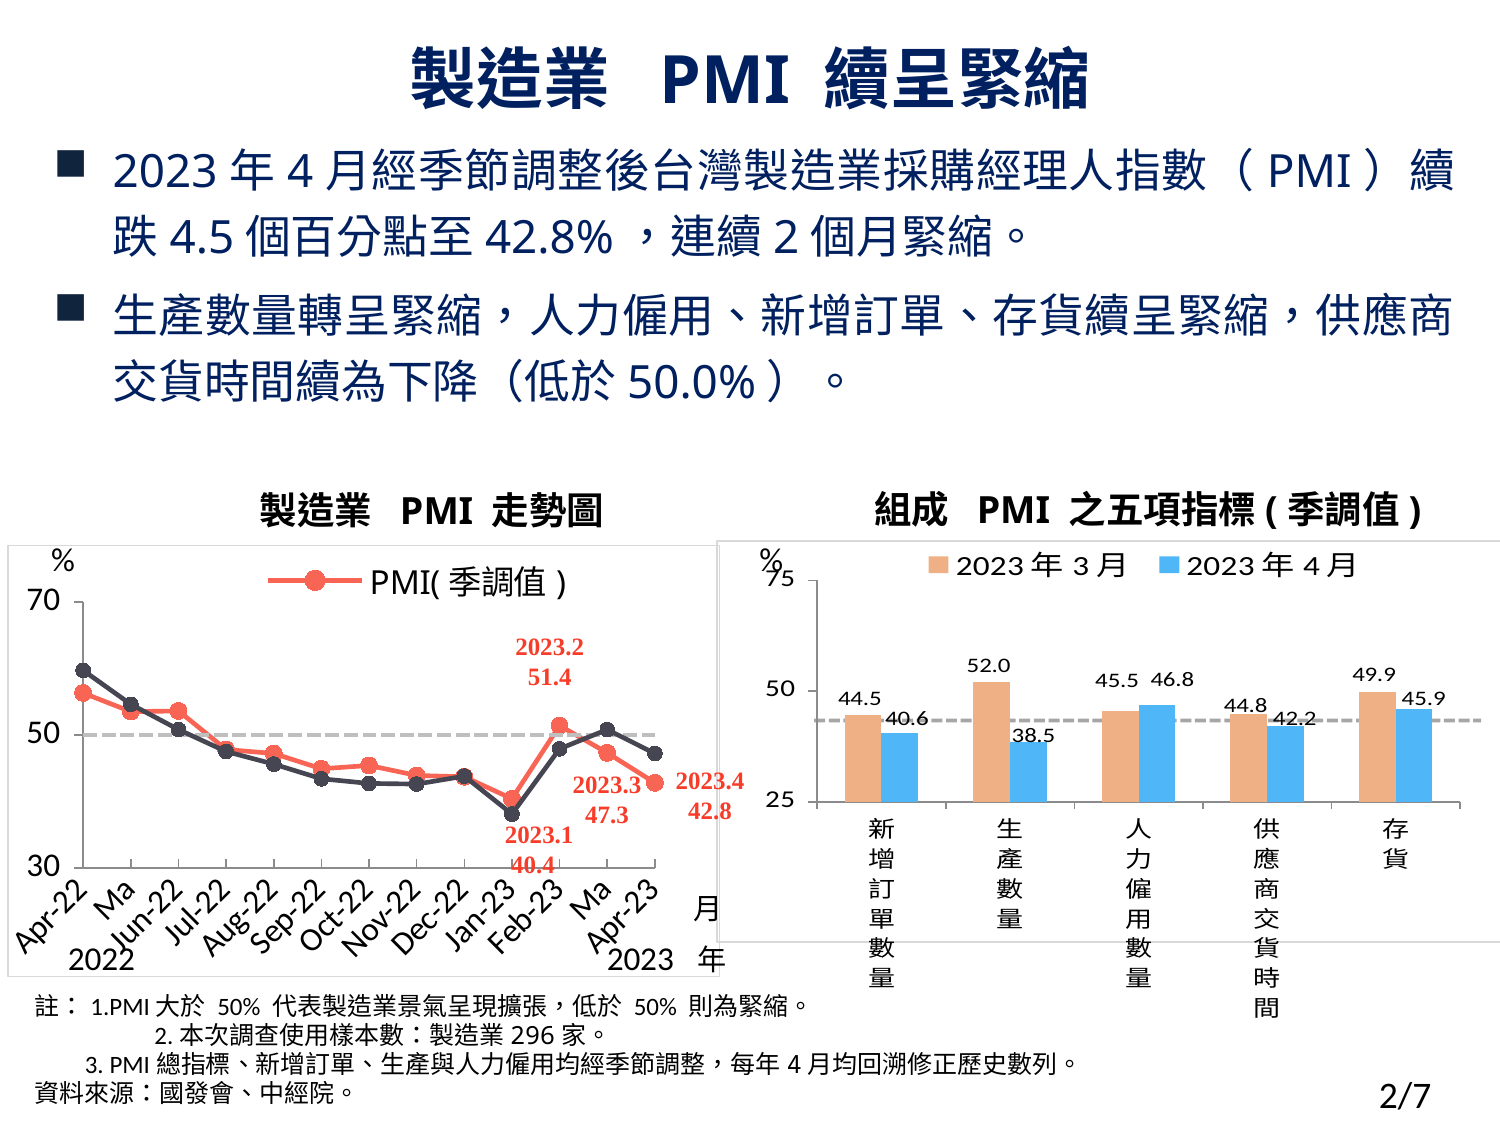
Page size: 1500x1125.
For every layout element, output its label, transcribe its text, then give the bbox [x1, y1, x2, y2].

title 製造業 PMI 續呈緊縮 [0, 0, 1500, 150]
text_box % [36, 531, 131, 586]
text_box 註：1.PMI大於 50% 代表製造業景氣呈現擴張，低於 50% 則為緊縮。 2.本次調查使用樣本數：製造業296家。 3. PMI總指標、新增訂單、生產與人力僱用均經季節調整，每年4月均回溯修正歷史數列。 資料來源：國發會、中經院。 [19, 987, 1489, 1116]
text_box % [744, 531, 840, 586]
text_box 2023.1 40.4 [470, 818, 595, 879]
text_box 2023年4月經季節調整後台灣製造業採購經理人指數（PMI）續跌4.5個百分點至42.8%，連續2個月緊縮。 生產數量轉呈緊縮，人力僱用、新增訂單、存貨續呈緊縮，供應商交貨時間續為下降（低於50.0%）。 [6, 113, 1489, 475]
text_box 2023.3 47.3 [545, 768, 670, 829]
text_box 製造業 PMI 走勢圖 [130, 479, 734, 540]
text_box 2023.4 42.8 [647, 764, 772, 825]
chart [7, 540, 1500, 1024]
text_box 月 [679, 882, 739, 930]
text_box 2023.2 51.4 [493, 630, 606, 691]
text_box 2022 2023 年 [53, 930, 750, 1025]
text_box 組成 PMI 之五項指標(季調值) [846, 478, 1449, 539]
